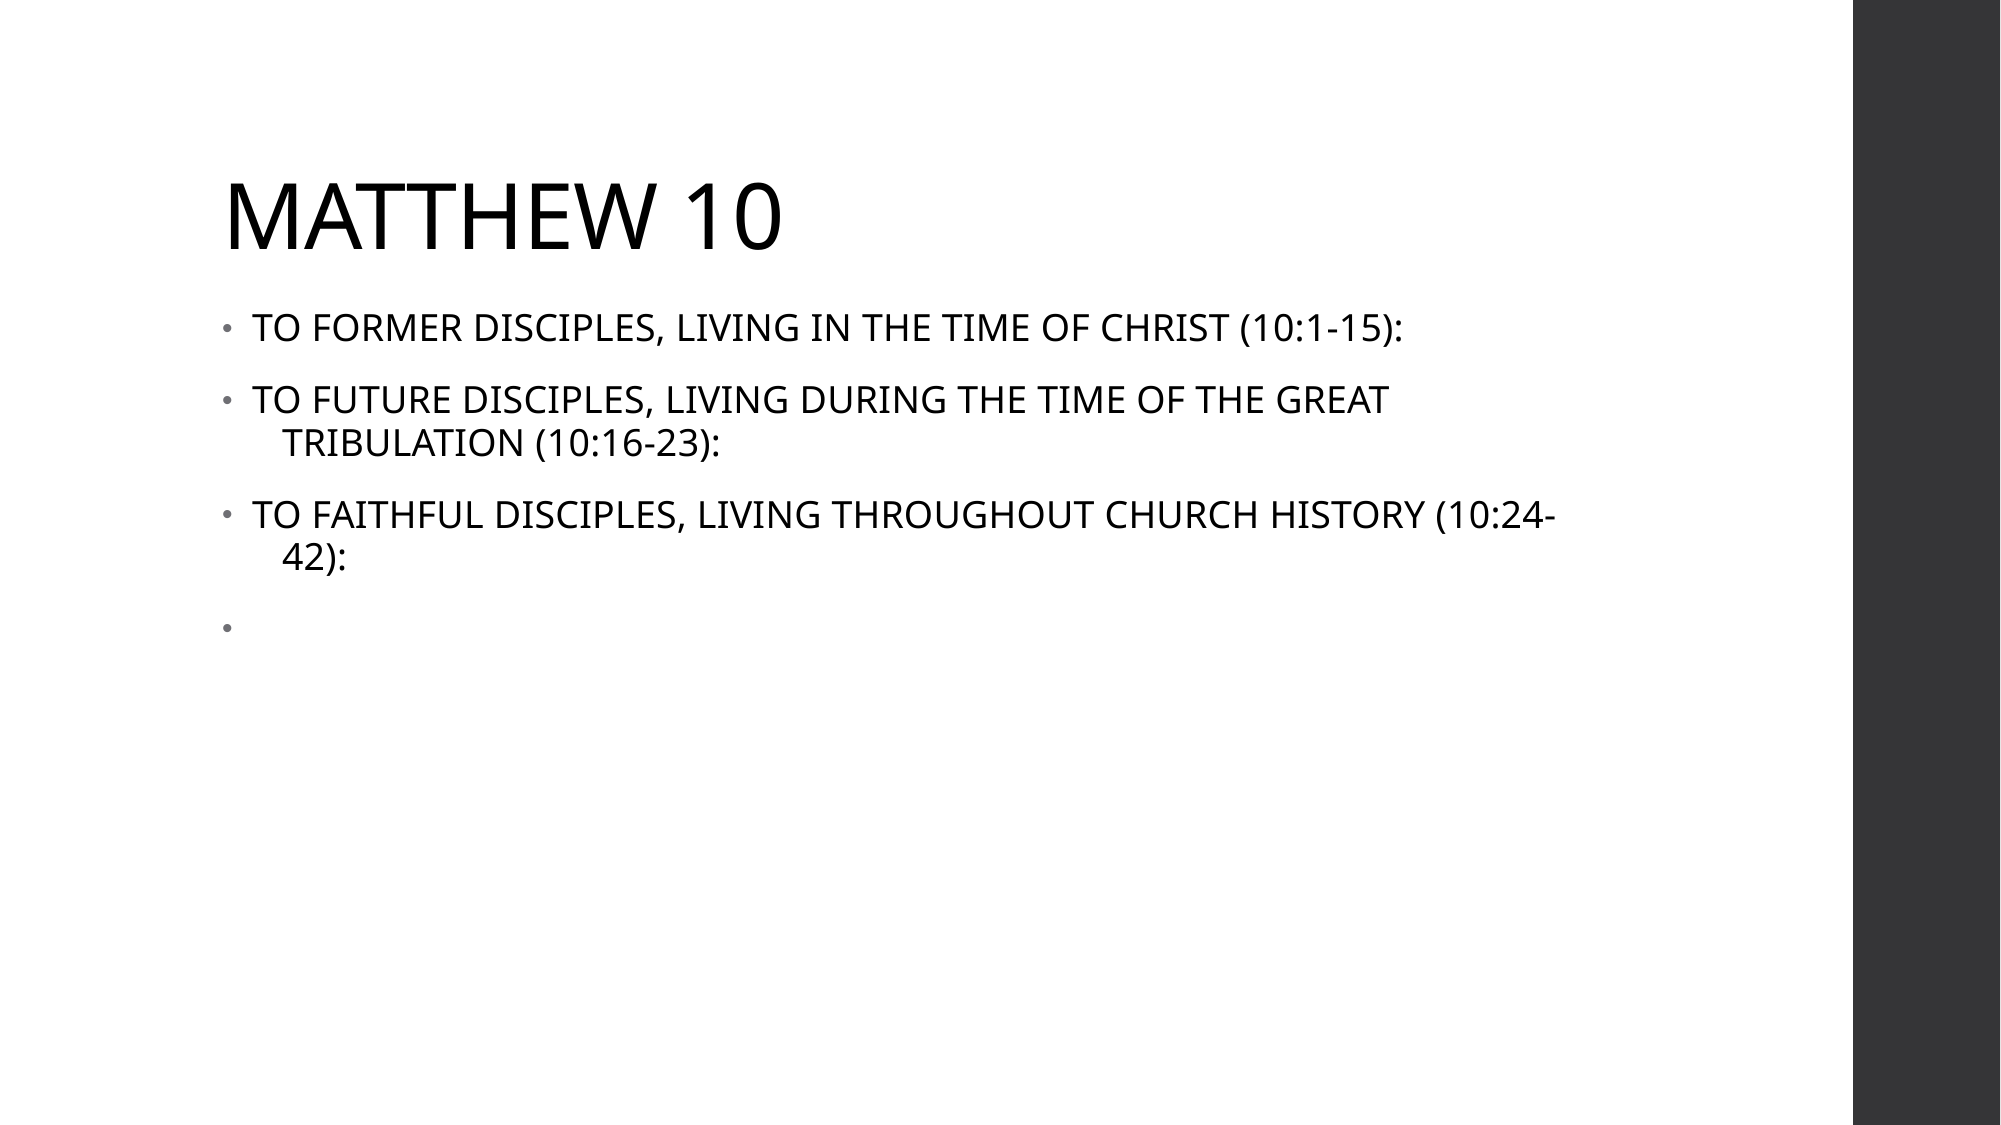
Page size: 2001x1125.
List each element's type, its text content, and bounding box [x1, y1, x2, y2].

title MATTHEW 10 [206, 60, 1797, 278]
list TO FORMER DISCIPLES, LIVING IN THE TIME OF CHRIST (10:1-15): TO FUTURE DISCIPLES, LIVING DURING THE TIME OF THE GREAT TRIBULATION (10:16-23): TO FAITHFUL DISCIPLES, LIVING THROUGHOUT CHURCH HISTORY (10:24-42): [206, 299, 1617, 1014]
